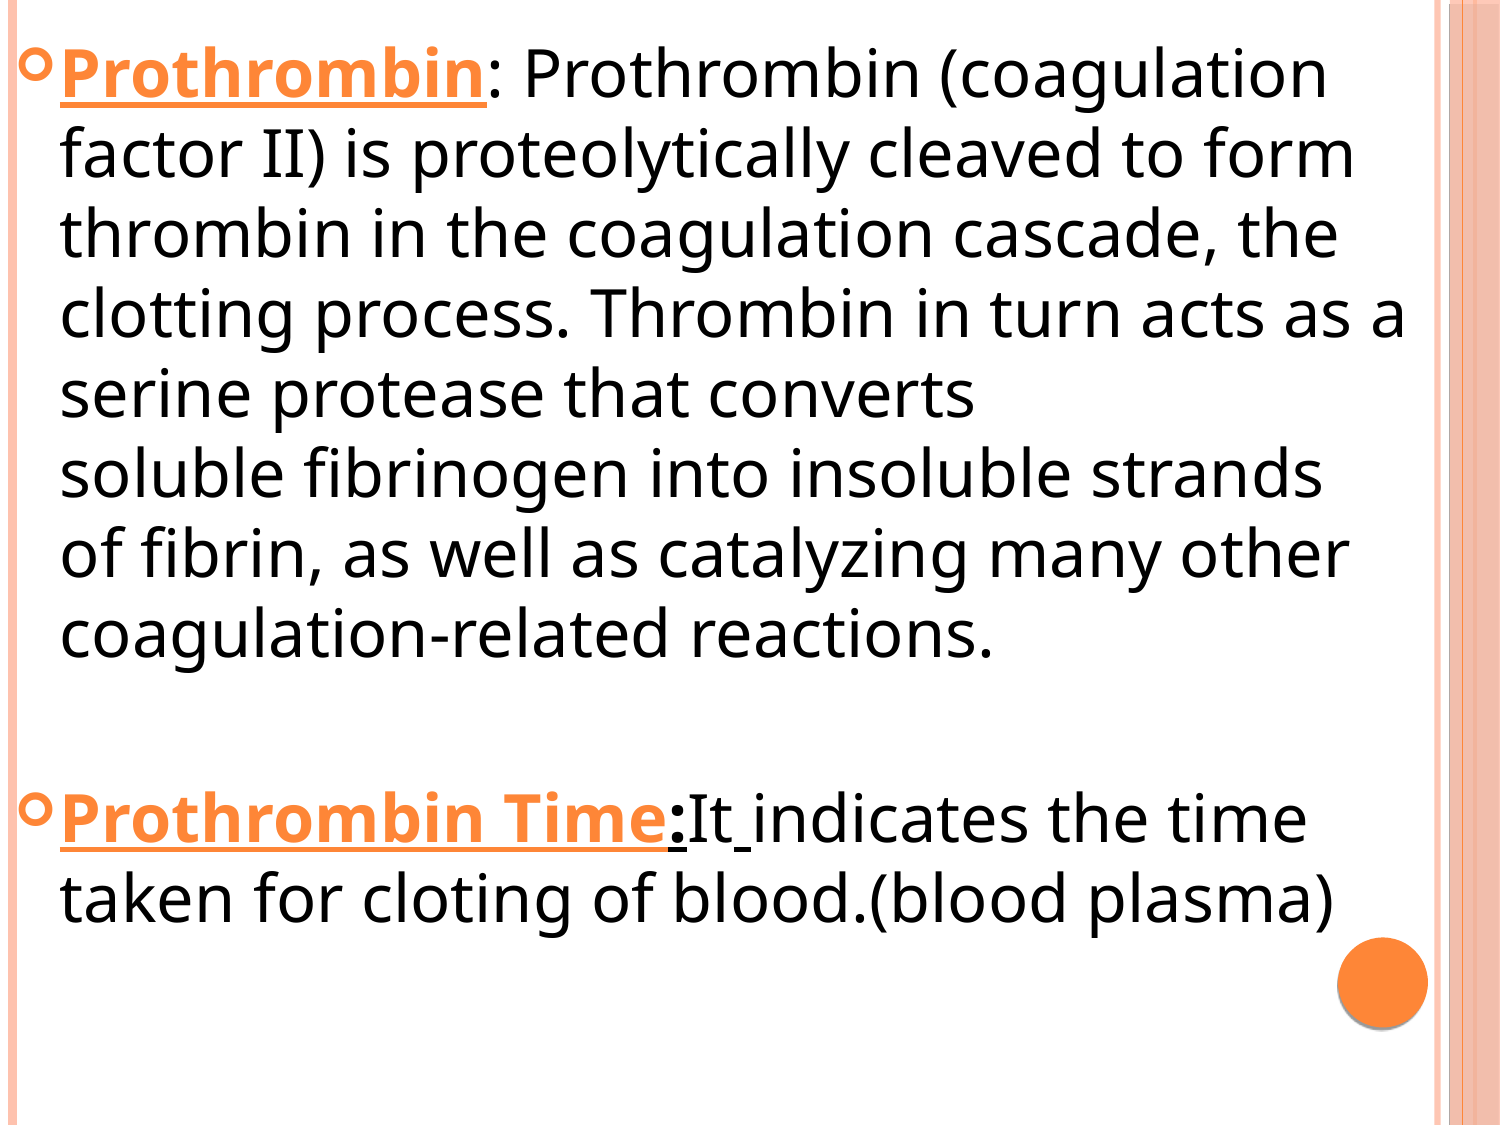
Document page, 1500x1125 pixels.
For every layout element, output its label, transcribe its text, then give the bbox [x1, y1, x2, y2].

list Prothrombin: Prothrombin (coagulation factor II) is proteolytically cleaved to form thrombin in the coagulation cascade, the clotting process. Thrombin in turn acts as a serine protease that converts soluble fibrinogen into insoluble strands of fibrin, as well as catalyzing many other coagulation-related reactions. Prothrombin Time:It indicates the time taken for cloting of blood.(blood plasma) [0, 23, 1500, 1125]
